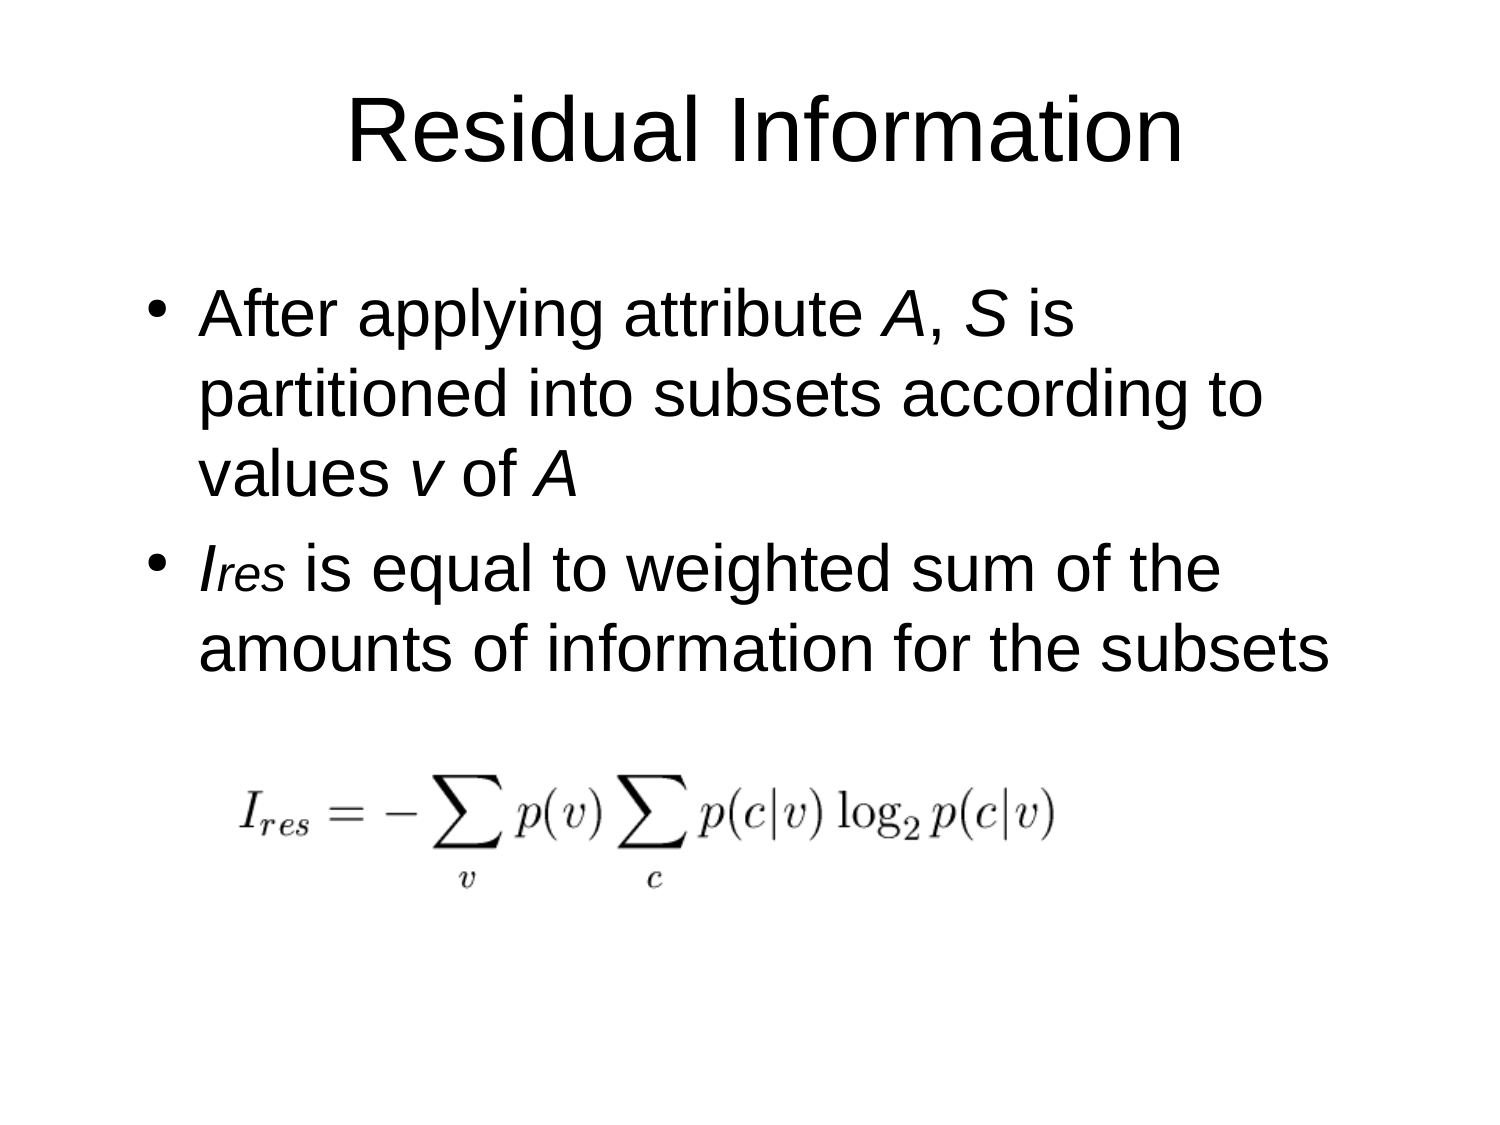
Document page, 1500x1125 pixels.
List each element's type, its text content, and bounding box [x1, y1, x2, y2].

list After applying attribute A, S is partitioned into subsets according to values v of A Ires is equal to weighted sum of the amounts of information for the subsets [112, 262, 1388, 1013]
title Residual Information [24, 0, 1476, 188]
picture [226, 761, 1068, 905]
